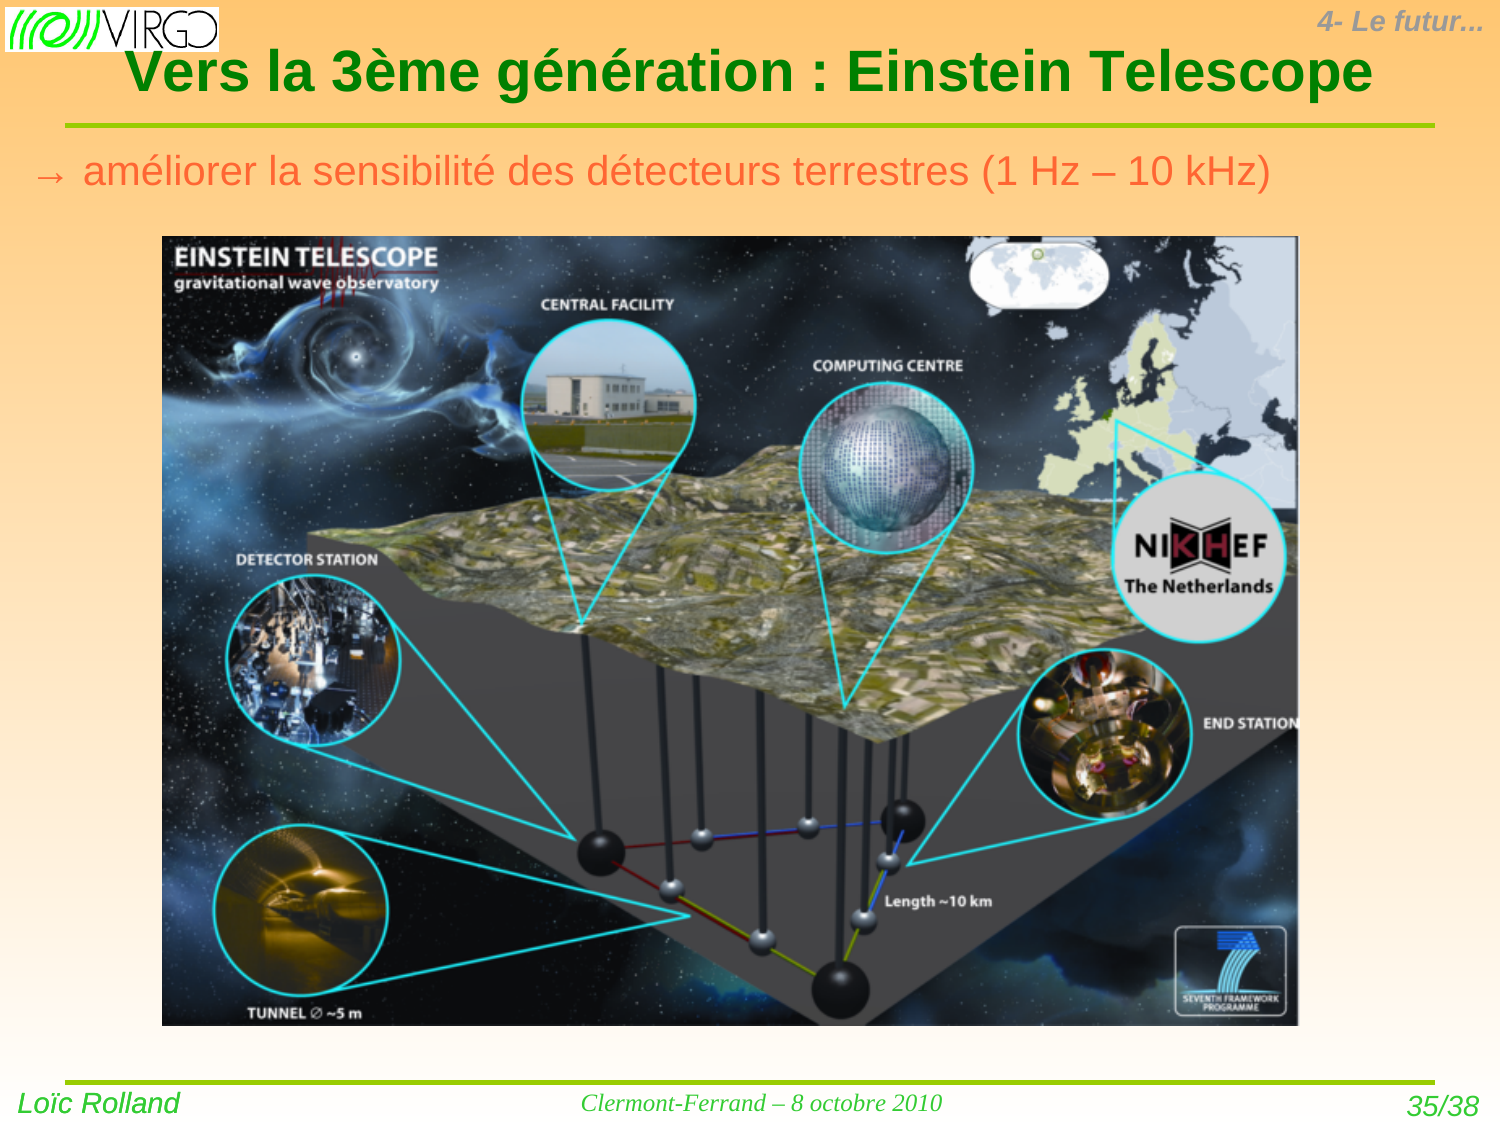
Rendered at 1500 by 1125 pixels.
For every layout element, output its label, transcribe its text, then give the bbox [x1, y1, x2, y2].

text_box → améliorer la sensibilité des détecteurs terrestres (1 Hz – 10 kHz) [14, 140, 1287, 202]
text_box 4- Le futur... [1048, 0, 1500, 46]
picture [5, 7, 219, 52]
title Vers la 3ème génération : Einstein Telescope [75, 14, 1426, 128]
picture [162, 236, 1300, 1026]
